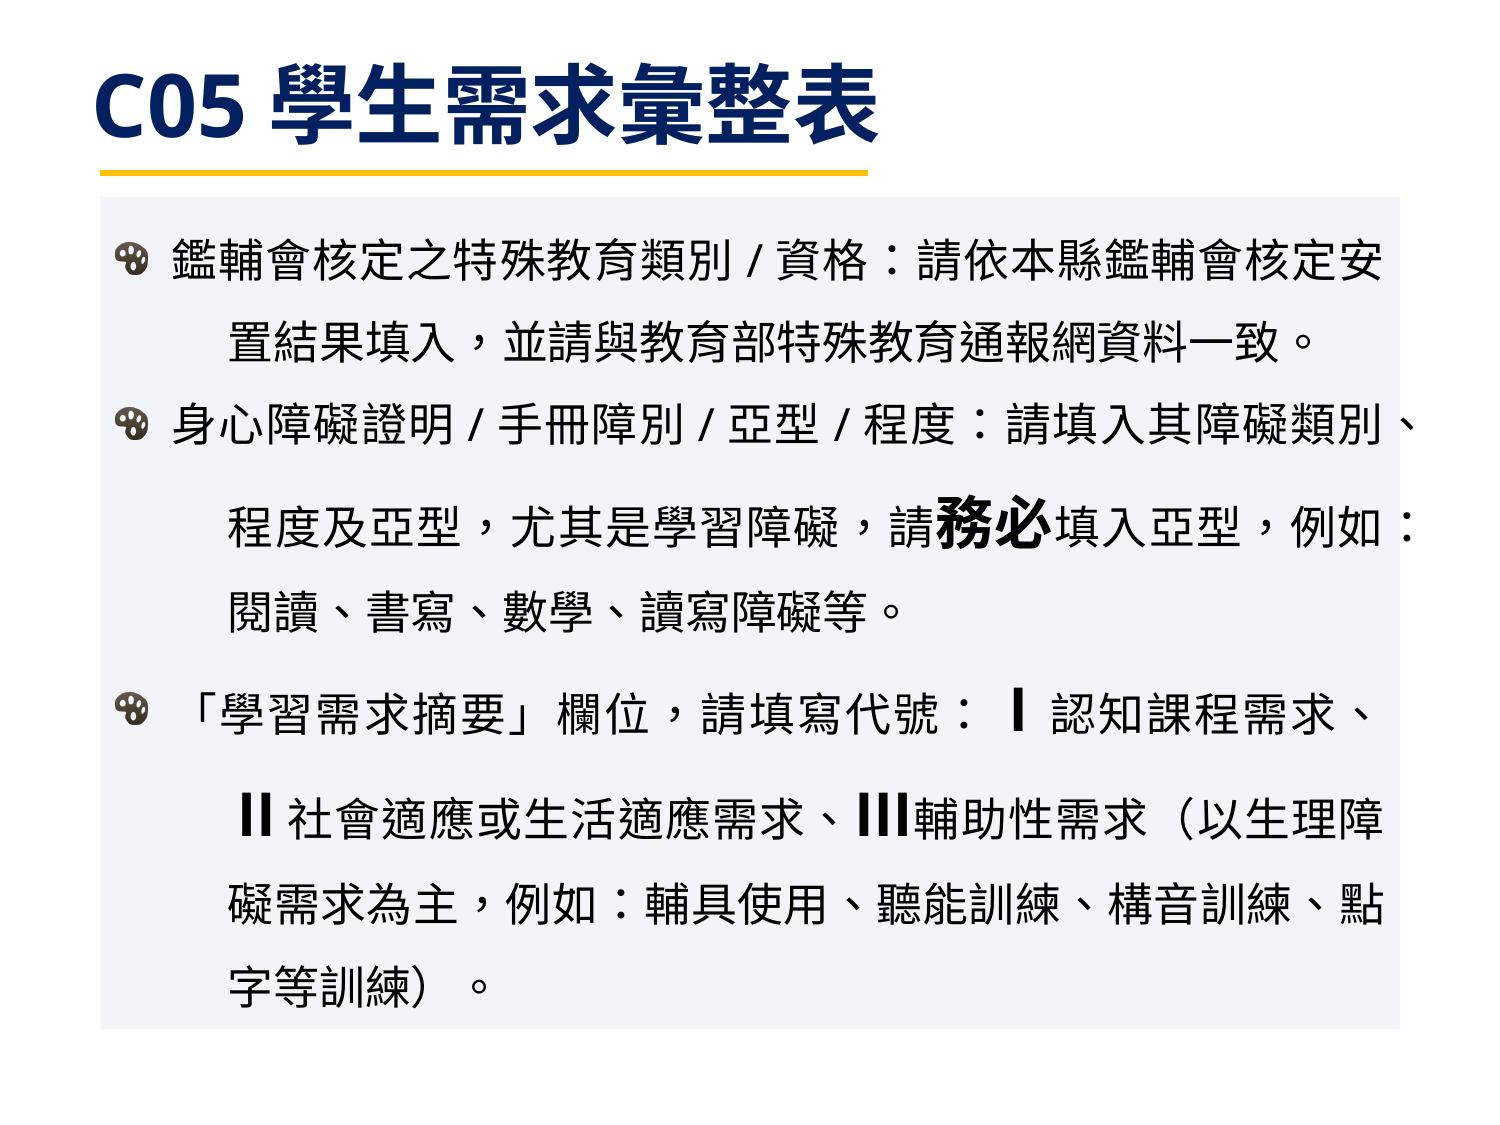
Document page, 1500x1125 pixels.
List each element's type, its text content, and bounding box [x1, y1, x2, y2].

text_box C05學生需求彙整表 [76, 42, 890, 164]
text_box 鑑輔會核定之特殊教育類別/資格：請依本縣鑑輔會核定安置結果填入，並請與教育部特殊教育通報網資料一致。 身心障礙證明/手冊障別/亞型/程度：請填入其障礙類別、程度及亞型，尤其是學習障礙，請務必填入亞型，例如：閱讀、書寫、數學、讀寫障礙等。 「學習需求摘要」欄位，請填寫代號：Ⅰ認知課程需求、Ⅱ社會適應或生活適應需求、Ⅲ輔助性需求（以生理障礙需求為主，例如：輔具使用、聽能訓練、構音訓練、點字等訓練）。 [100, 196, 1400, 1030]
